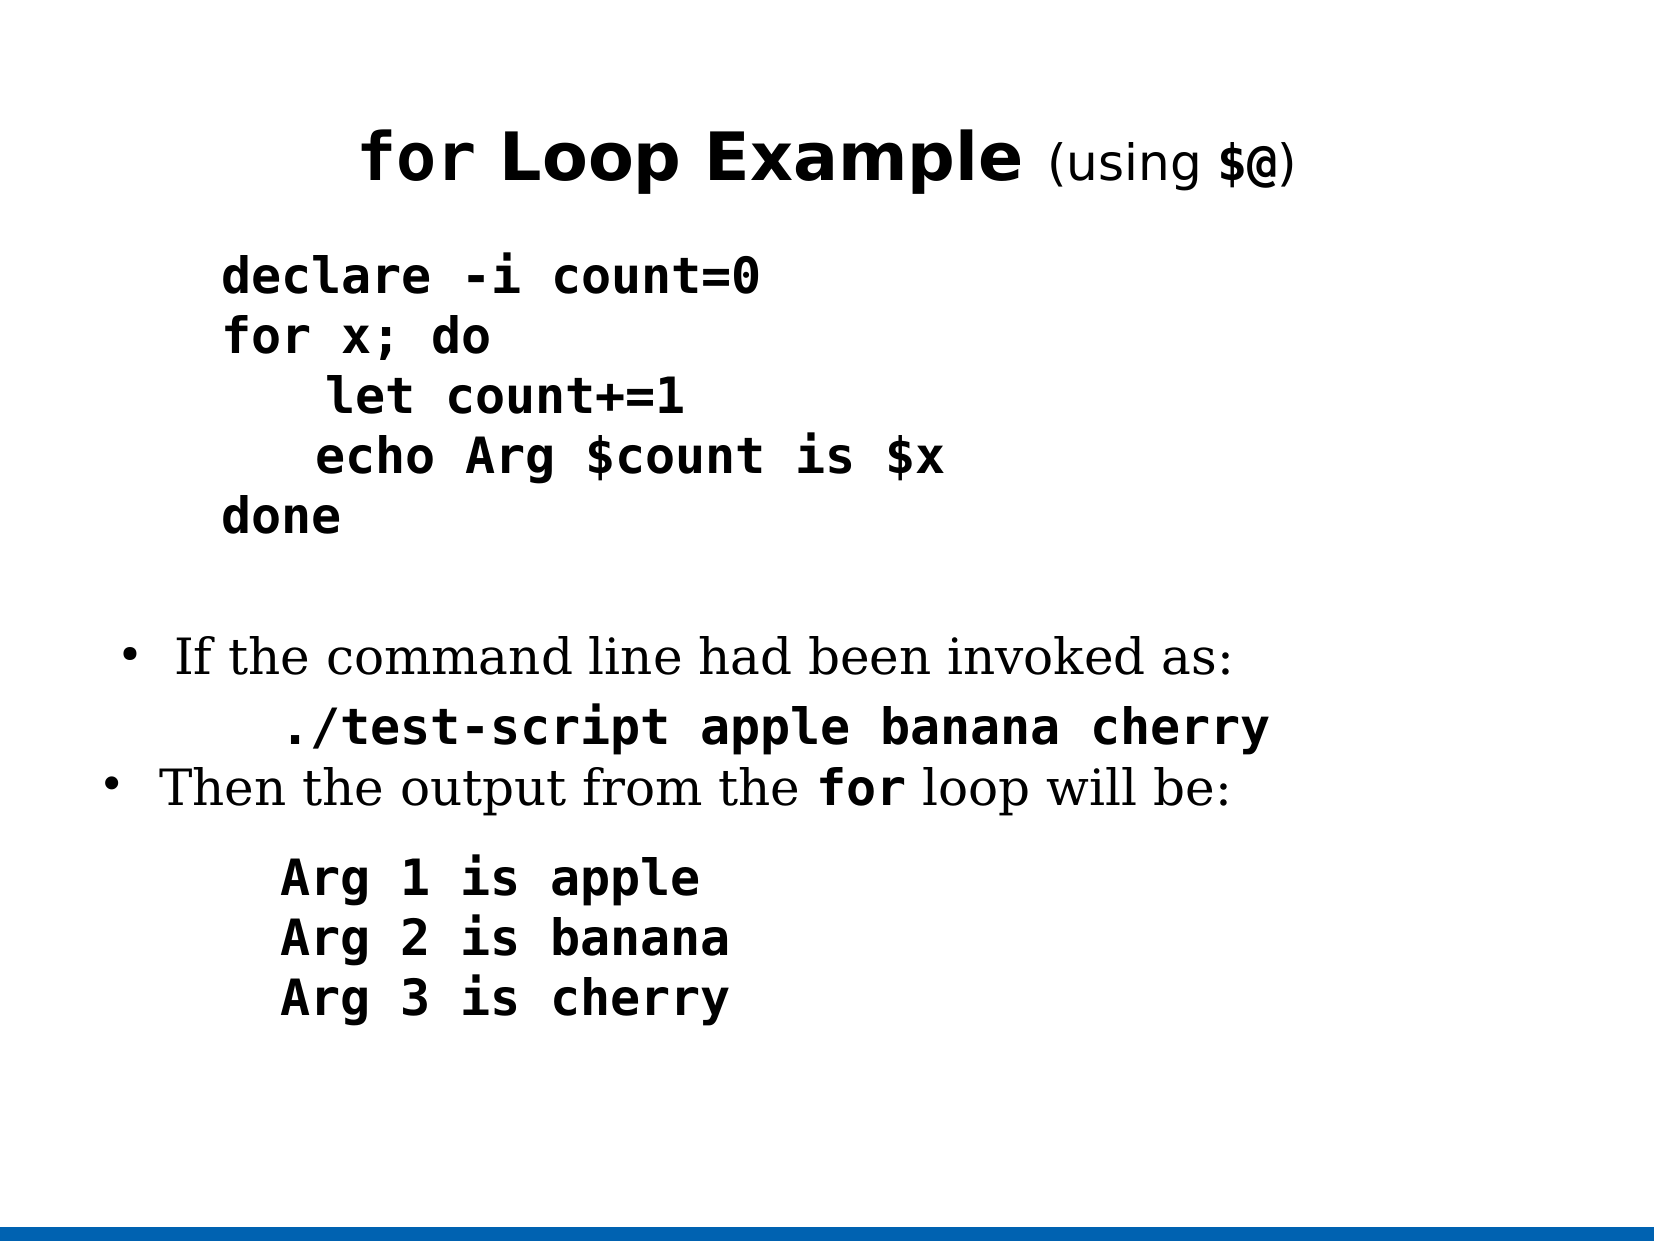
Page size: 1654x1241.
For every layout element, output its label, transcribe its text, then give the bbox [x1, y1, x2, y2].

list declare -i count=0 for x; do let count+=1 echo Arg $count is $x done If the command line had been invoked as: ./test-script apple banana cherry Then the output from the for loop will be: Arg 1 is apple Arg 2 is banana Arg 3 is cherry [88, 236, 1577, 1059]
title for Loop Example (using $@) [82, 50, 1571, 257]
